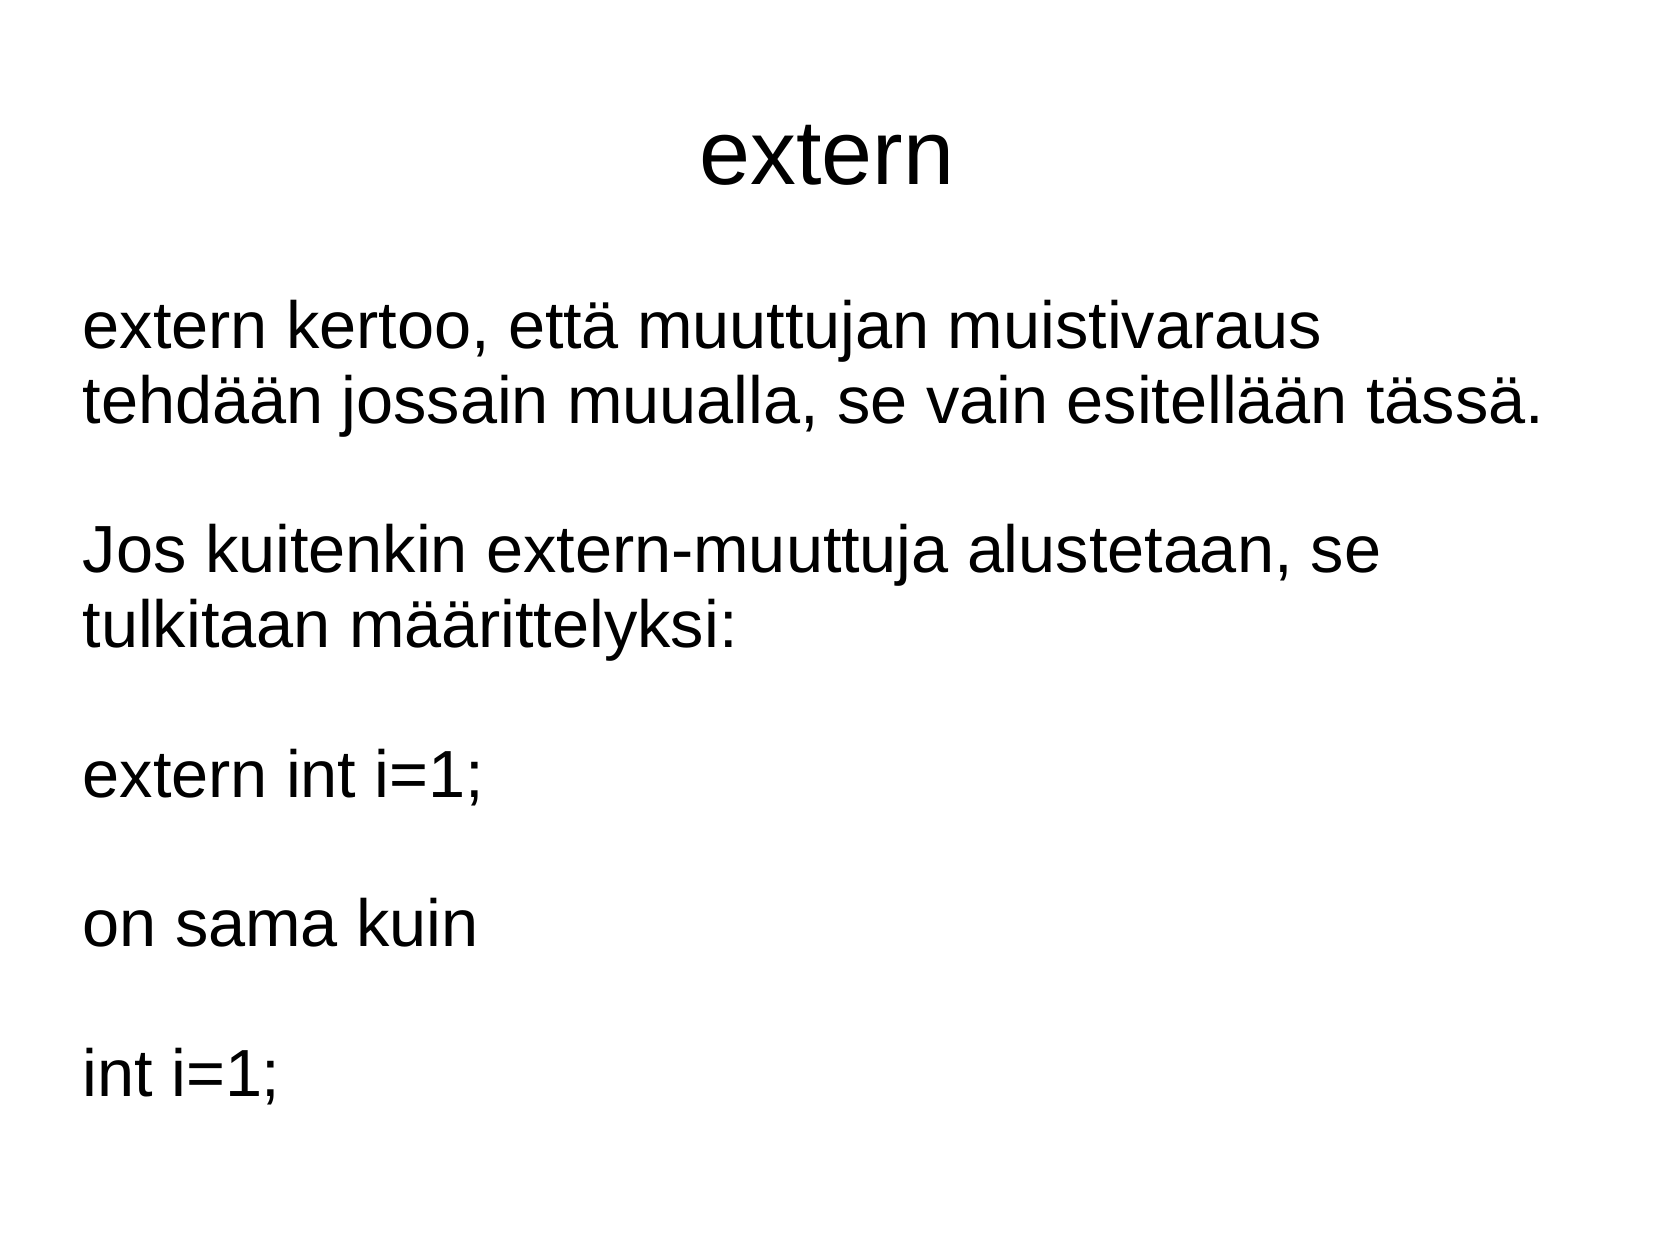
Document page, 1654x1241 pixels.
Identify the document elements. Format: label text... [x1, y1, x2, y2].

title extern [82, 56, 1571, 250]
subtitle extern kertoo, että muuttujan muistivaraus tehdään jossain muualla, se vain esitellään tässä. Jos kuitenkin extern-muuttuja alustetaan, se tulkitaan määrittelyksi: extern int i=1; on sama kuin int i=1; [82, 288, 1571, 1111]
